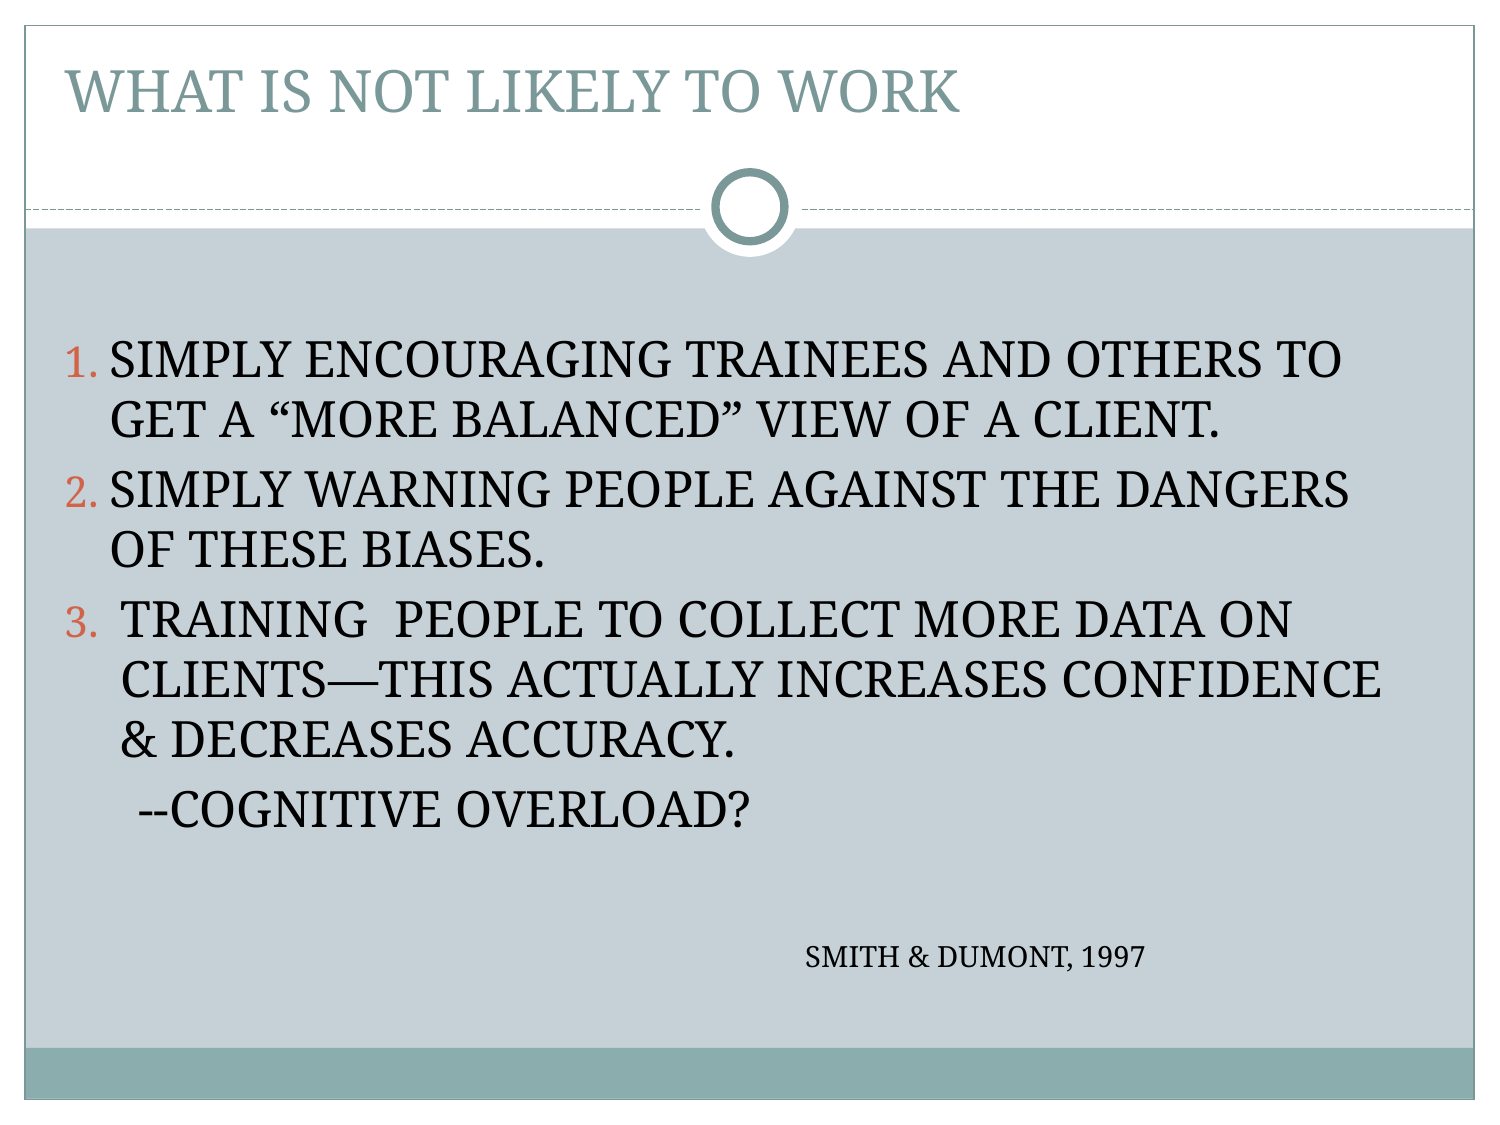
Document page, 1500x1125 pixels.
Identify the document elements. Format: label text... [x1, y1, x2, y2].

list SIMPLY ENCOURAGING TRAINEES AND OTHERS TO GET A “MORE BALANCED” VIEW OF A CLIENT. SIMPLY WARNING PEOPLE AGAINST THE DANGERS OF THESE BIASES. TRAINING PEOPLE TO COLLECT MORE DATA ON CLIENTS—THIS ACTUALLY INCREASES CONFIDENCE & DECREASES ACCURACY. --COGNITIVE OVERLOAD? SMITH & DUMONT, 1997 [49, 250, 1445, 1001]
title WHAT IS NOT LIKELY TO WORK [49, 37, 1450, 162]
